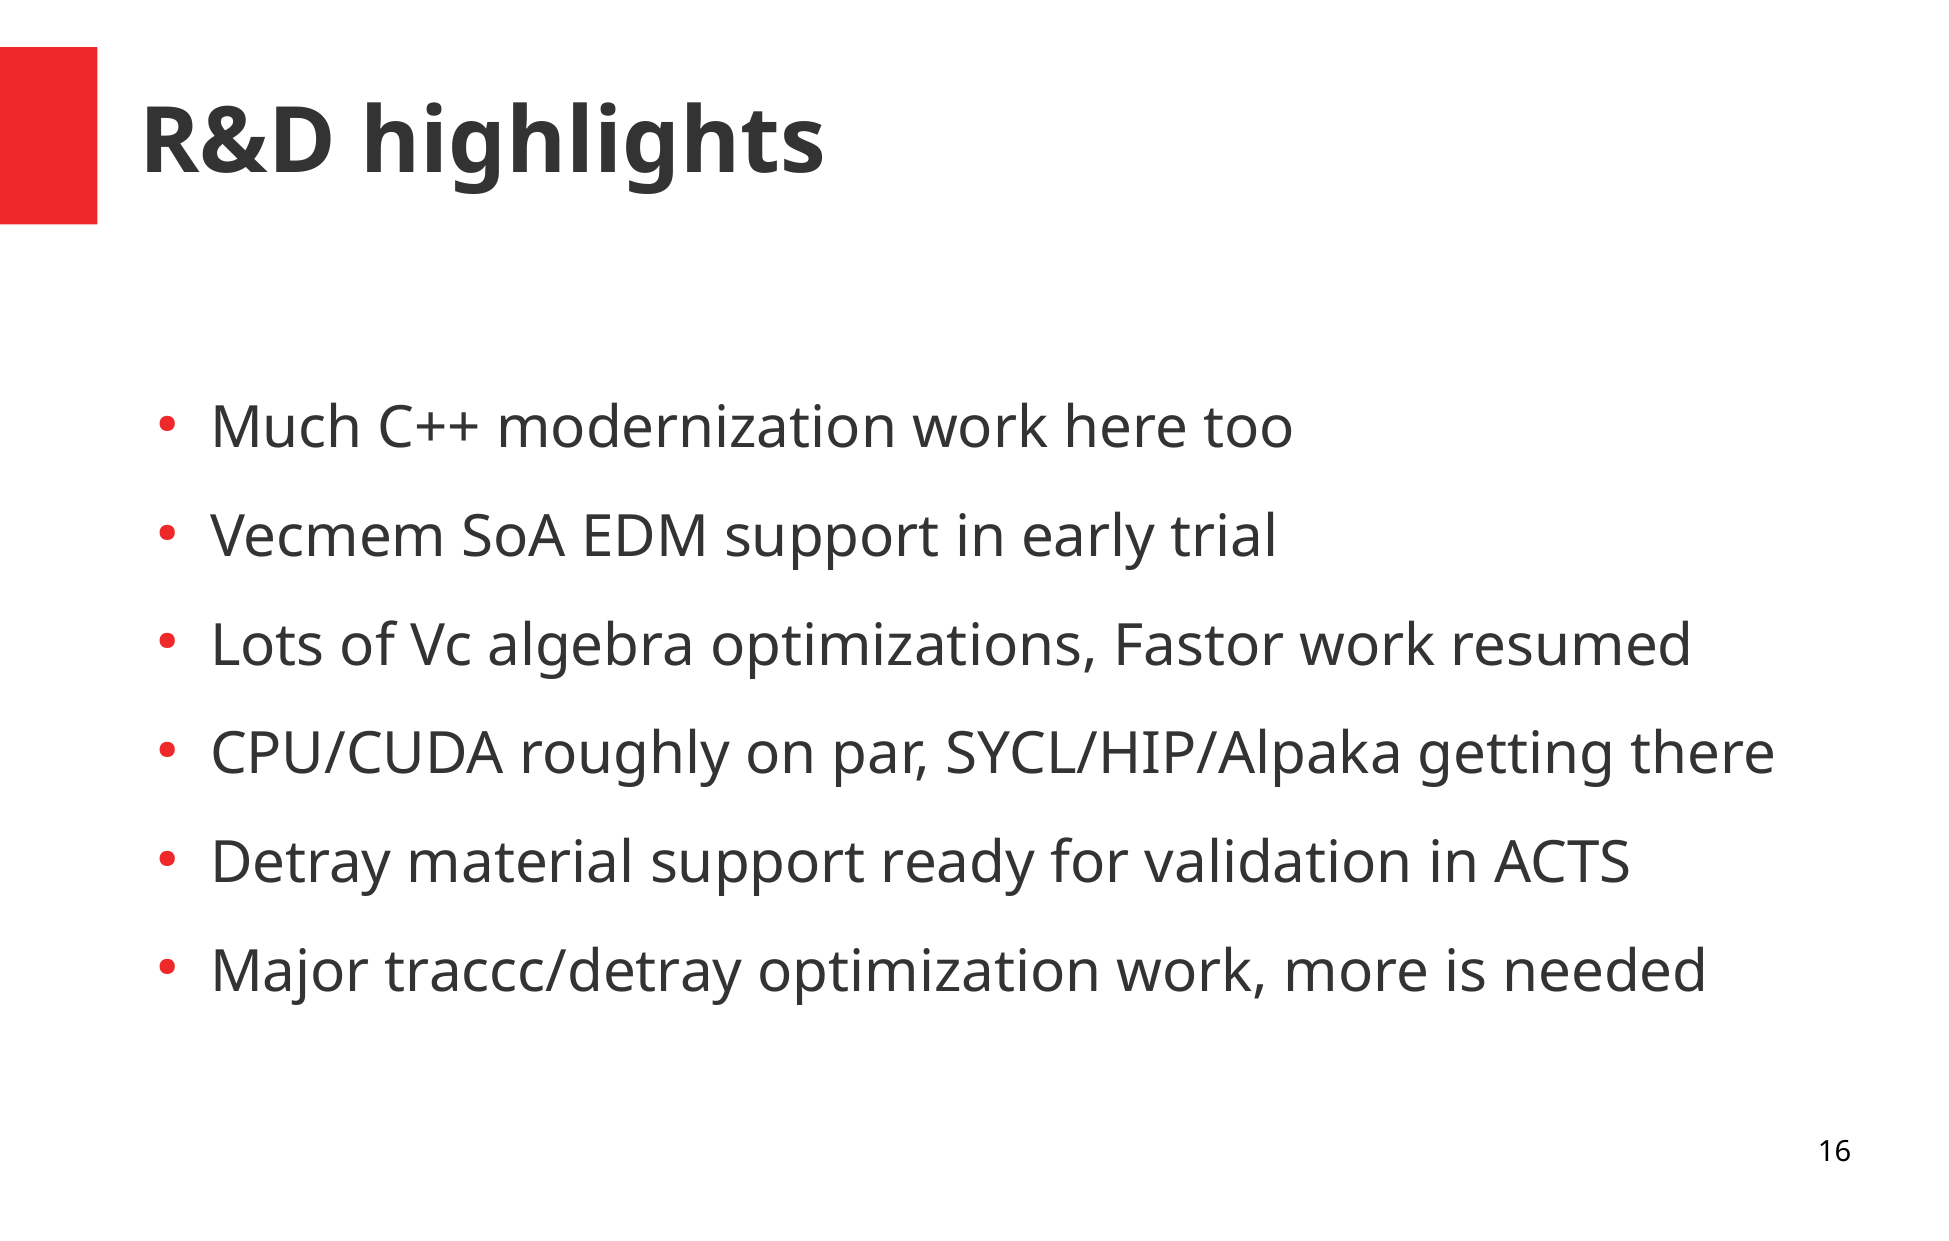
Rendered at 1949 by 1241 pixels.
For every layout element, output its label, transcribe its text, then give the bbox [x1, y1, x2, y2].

title R&D highlights [139, 49, 1852, 225]
list Much C++ modernization work here too Vecmem SoA EDM support in early trial Lots of Vc algebra optimizations, Fastor work resumed CPU/CUDA roughly on par, SYCL/HIP/Alpaka getting there Detray material support ready for validation in ACTS Major traccc/detray optimization work, more is needed [139, 259, 1855, 1134]
